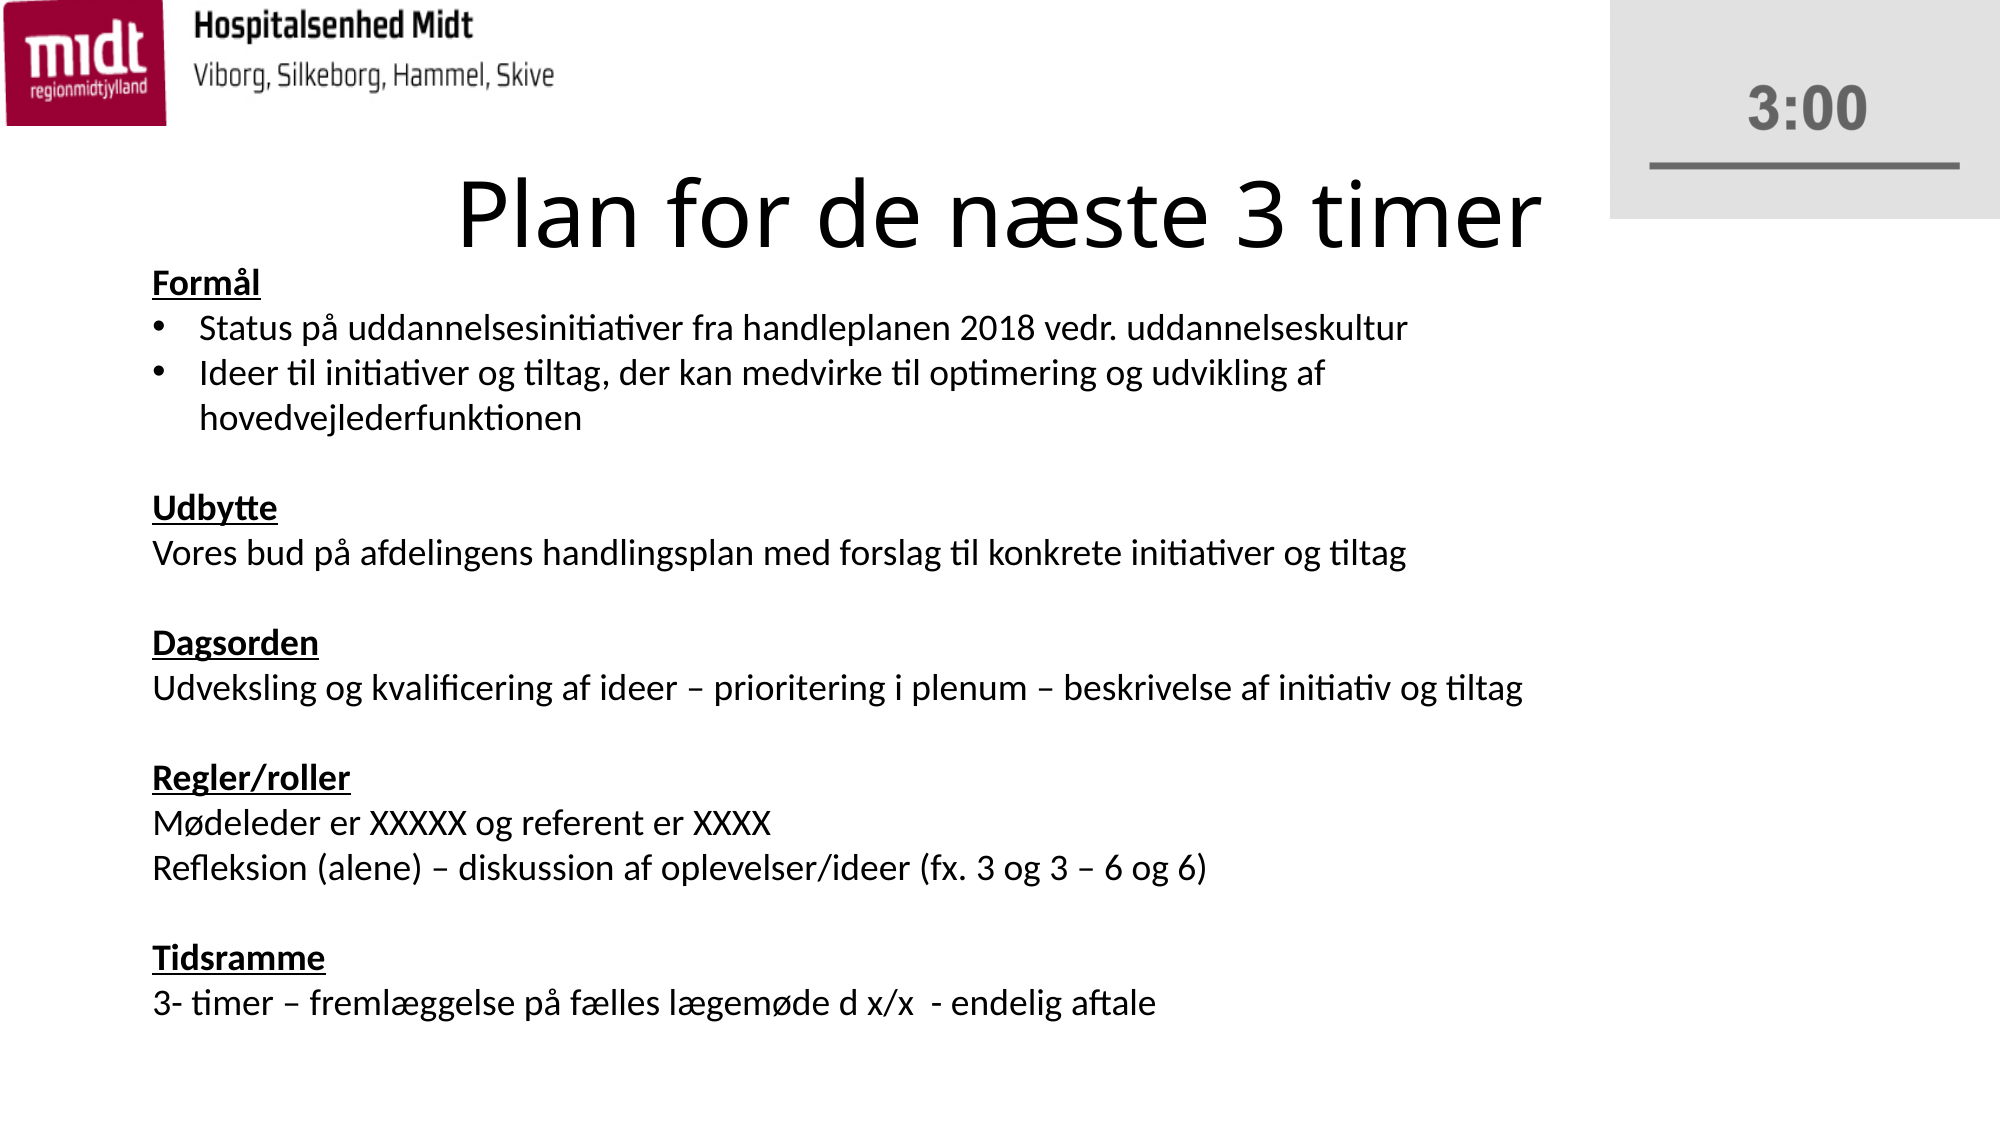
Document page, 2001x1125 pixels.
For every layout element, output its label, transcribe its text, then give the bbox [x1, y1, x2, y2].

picture [0, 0, 569, 126]
title Plan for de næste 3 timer [137, 59, 1863, 278]
text_box Formål Status på uddannelsesinitiativer fra handleplanen 2018 vedr. uddannelseskultur Ideer til initiativer og tiltag, der kan medvirke til optimering og udvikling af hovedvejlederfunktionen Udbytte Vores bud på afdelingens handlingsplan med forslag til konkrete initiativer og tiltag Dagsorden Udveksling og kvalificering af ideer – prioritering i plenum – beskrivelse af initiativ og tiltag Regler/roller Mødeleder er XXXXX og referent er XXXX Refleksion (alene) – diskussion af oplevelser/ideer (fx. 3 og 3 – 6 og 6) Tidsramme 3- timer – fremlæggelse på fælles lægemøde d x/x - endelig aftale [137, 250, 1711, 1031]
picture [1610, 0, 2000, 219]
